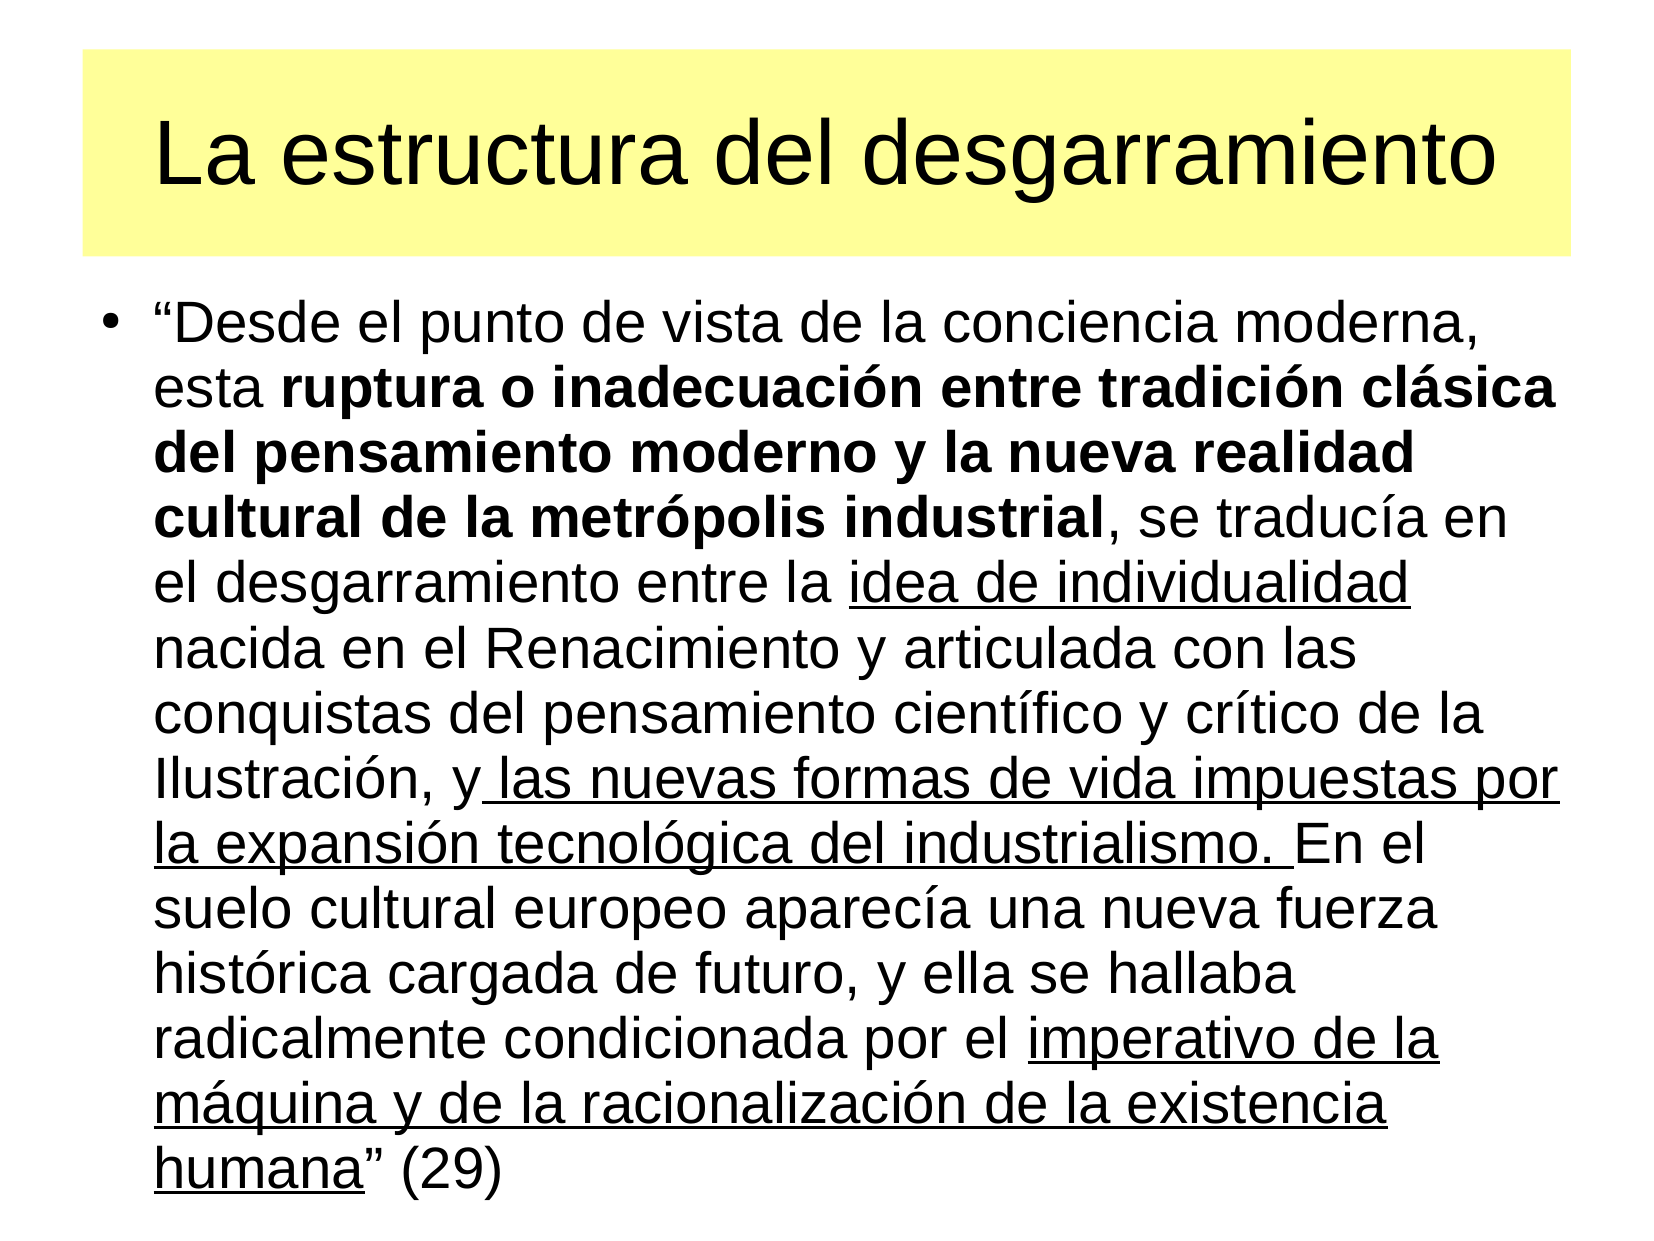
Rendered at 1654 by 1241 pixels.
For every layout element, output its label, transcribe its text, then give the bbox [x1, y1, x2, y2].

title La estructura del desgarramiento [82, 49, 1571, 257]
list “Desde el punto de vista de la conciencia moderna, esta ruptura o inadecuación entre tradición clásica del pensamiento moderno y la nueva realidad cultural de la metrópolis industrial, se traducía en el desgarramiento entre la idea de individualidad nacida en el Renacimiento y articulada con las conquistas del pensamiento científico y crítico de la Ilustración, y las nuevas formas de vida impuestas por la expansión tecnológica del industrialismo. En el suelo cultural europeo aparecía una nueva fuerza histórica cargada de futuro, y ella se hallaba radicalmente condicionada por el imperativo de la máquina y de la racionalización de la existencia humana” (29) [82, 290, 1571, 1109]
